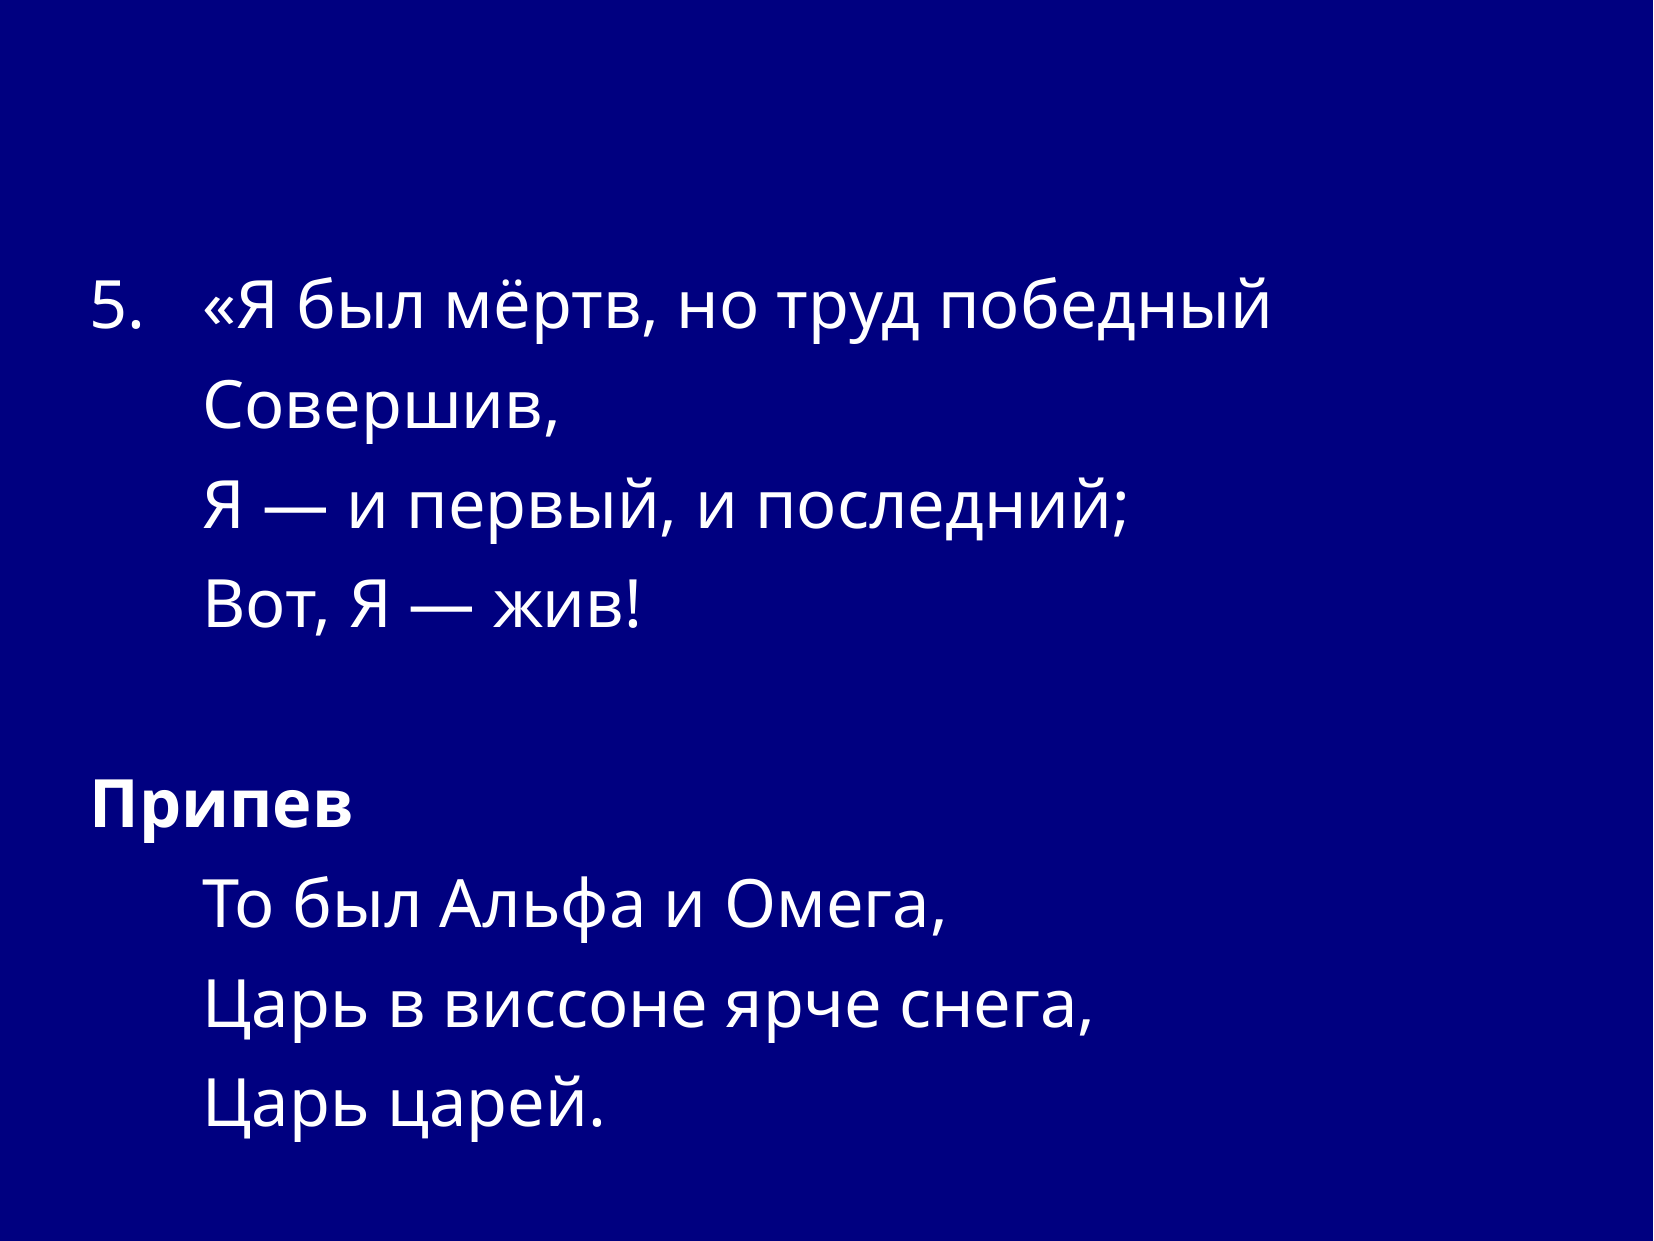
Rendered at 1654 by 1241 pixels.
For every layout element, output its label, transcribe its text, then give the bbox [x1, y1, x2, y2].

text_box 5. «Я был мёртв, но труд победный Совершив, Я — и первый, и последний; Вот, Я — жив! Припев То был Альфа и Омега, Царь в виссоне ярче снега, Царь царей. [75, 150, 1576, 1163]
